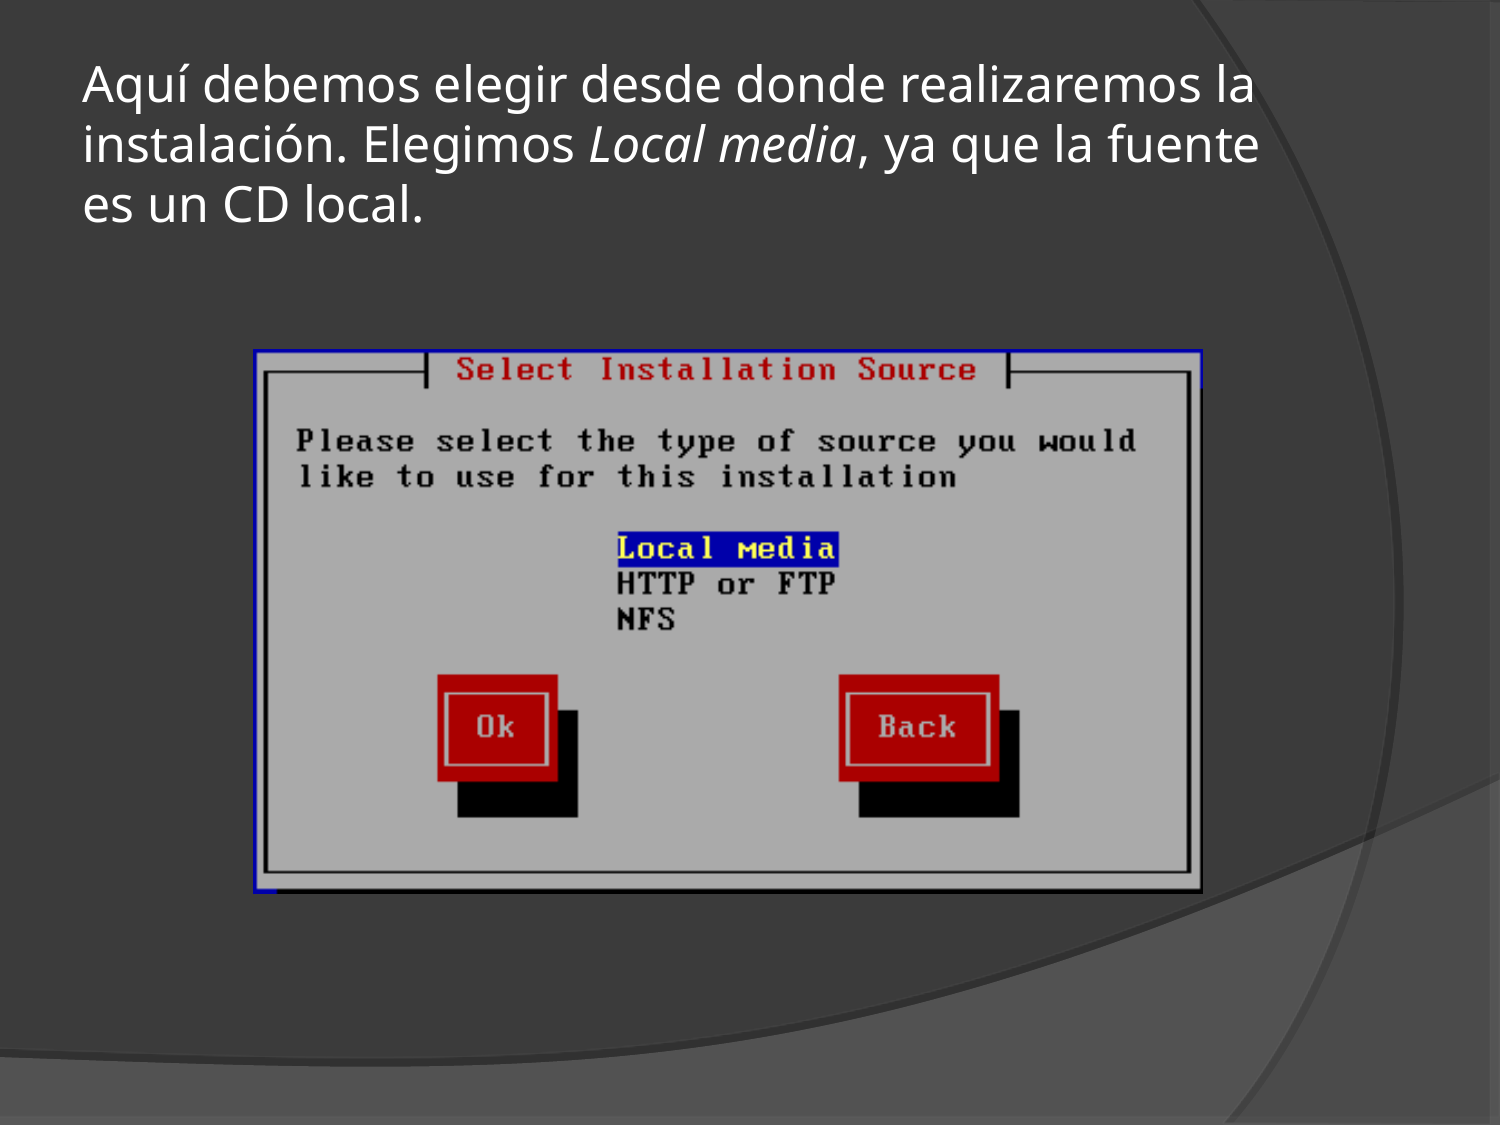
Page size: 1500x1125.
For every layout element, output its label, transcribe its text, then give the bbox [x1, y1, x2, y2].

title Aquí debemos elegir desde donde realizaremos la instalación. Elegimos Local media, ya que la fuente es un CD local. [75, 45, 1300, 233]
picture [253, 349, 1203, 894]
